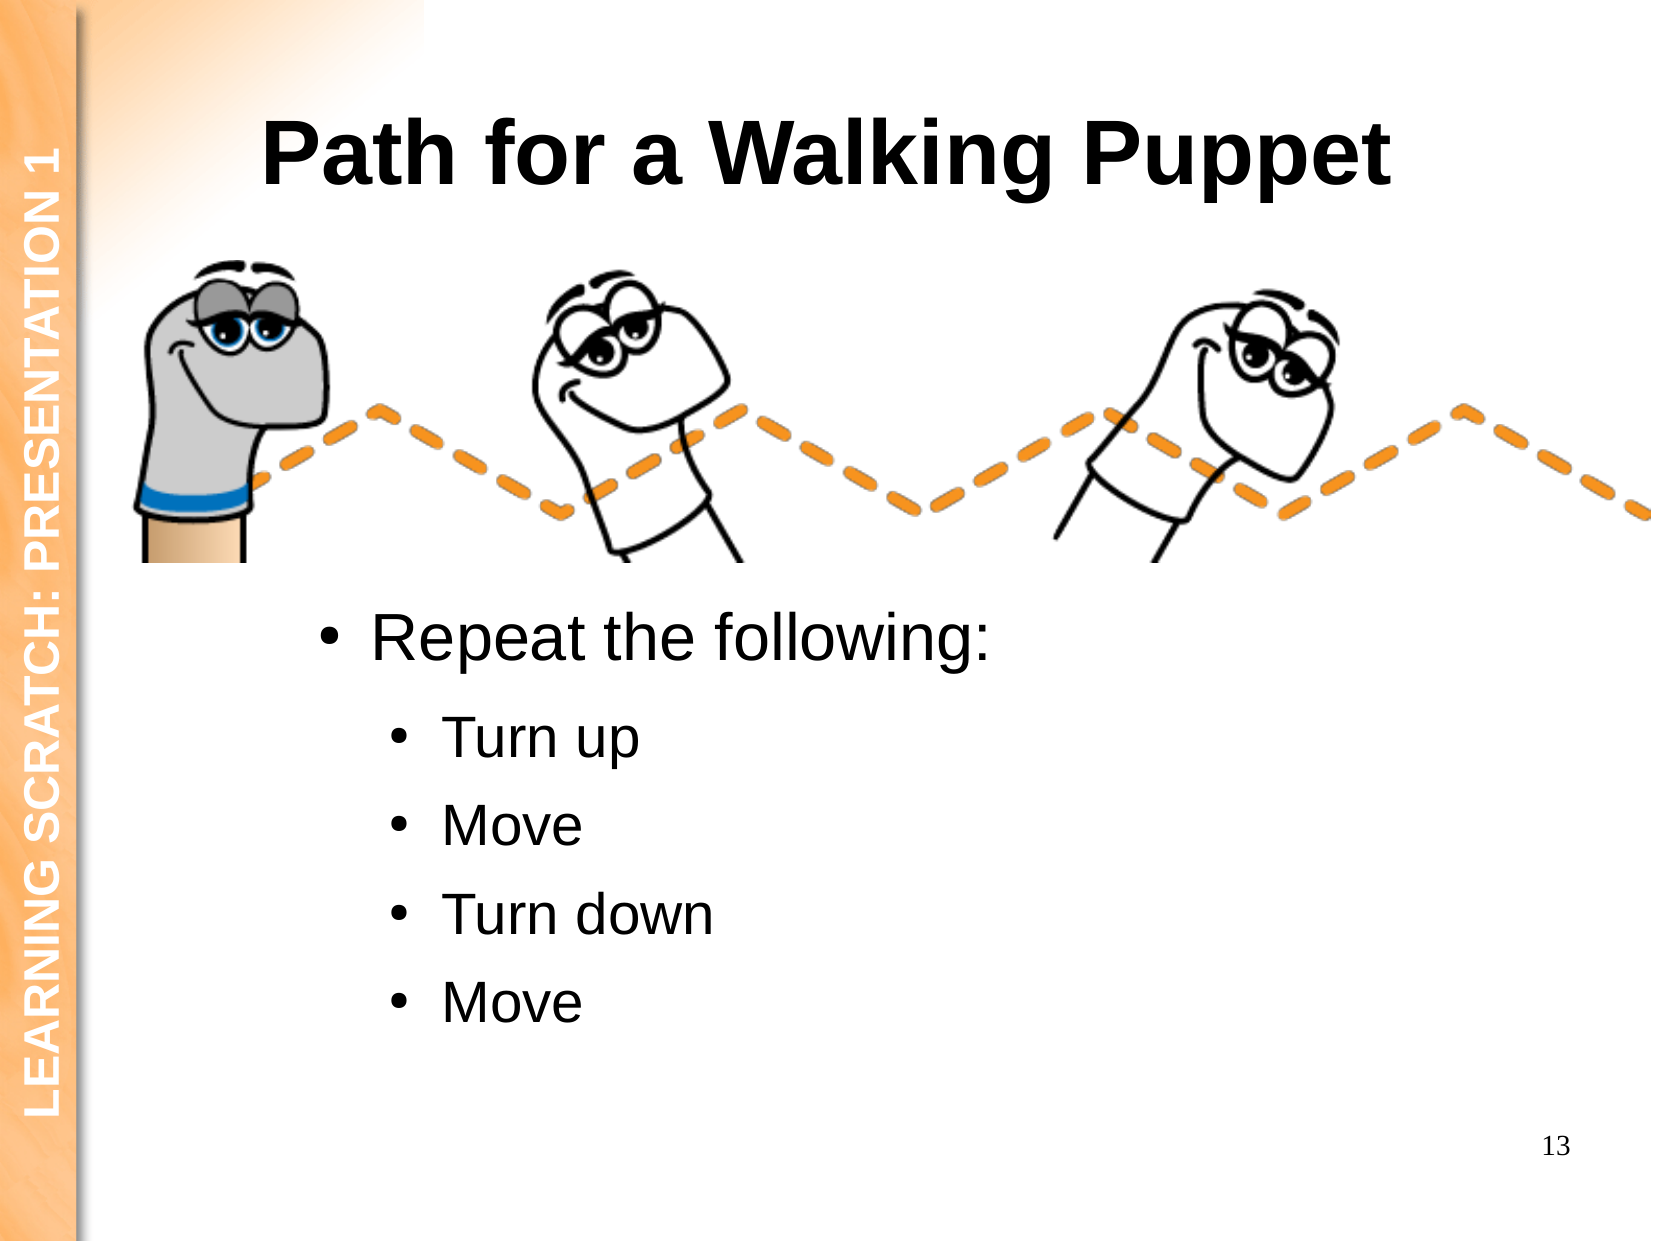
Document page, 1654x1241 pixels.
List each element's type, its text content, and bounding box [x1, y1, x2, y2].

list Repeat the following: Turn up Move Turn down Move [300, 600, 1571, 1094]
title Path for a Walking Puppet [82, 49, 1571, 257]
picture [0, 0, 1651, 1241]
